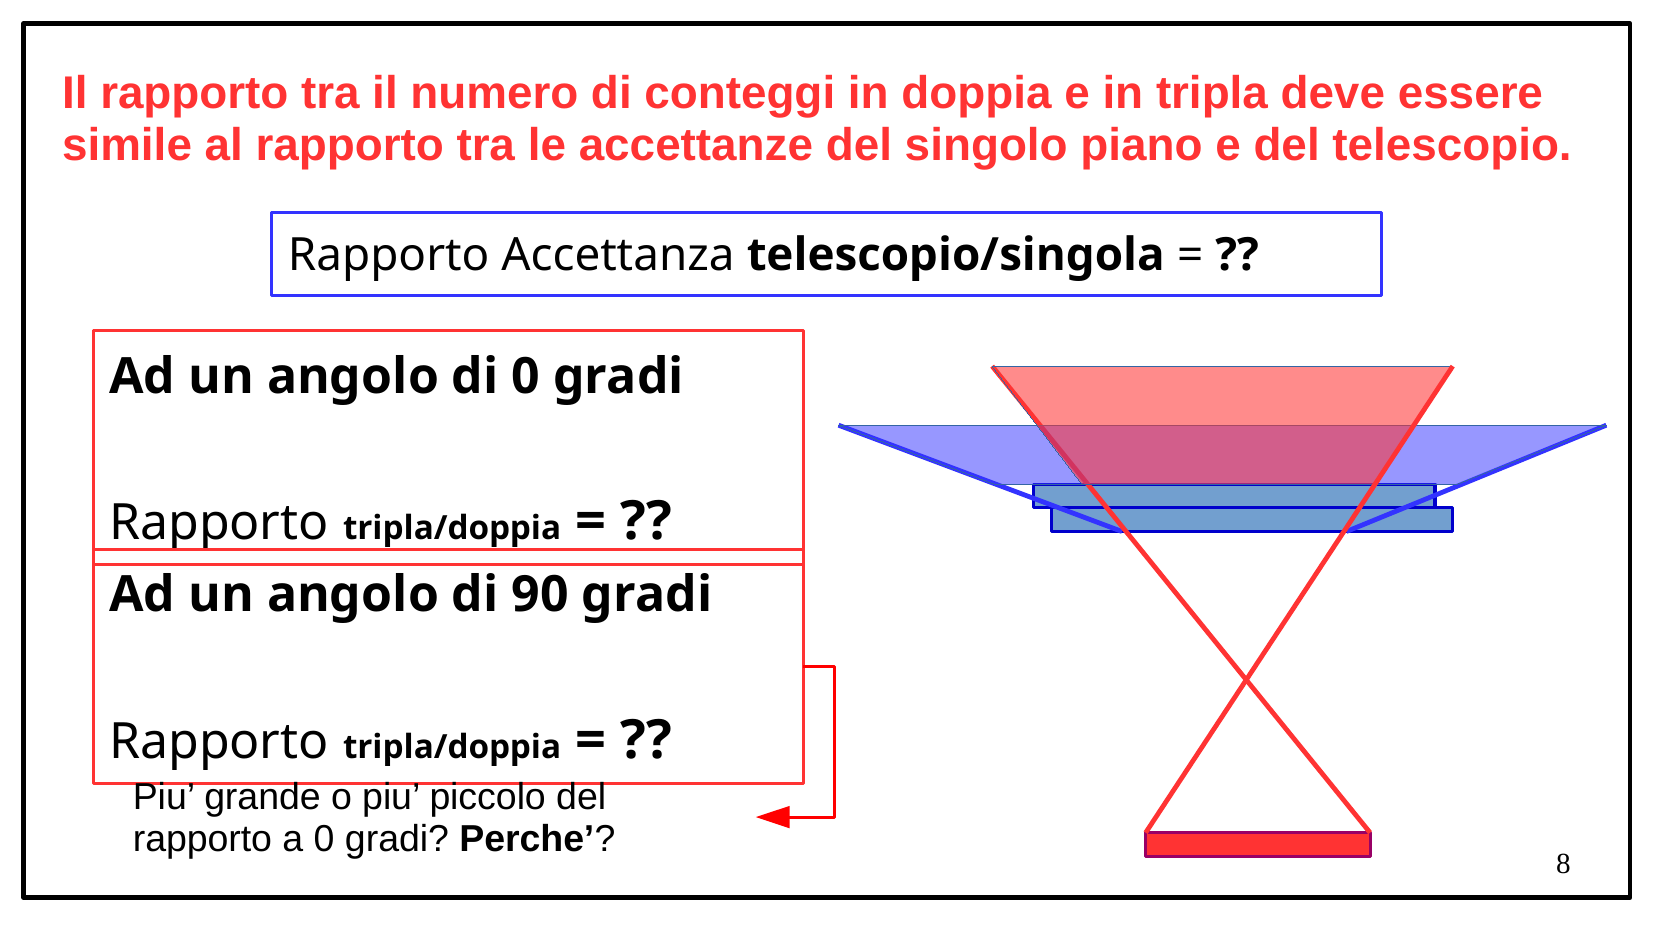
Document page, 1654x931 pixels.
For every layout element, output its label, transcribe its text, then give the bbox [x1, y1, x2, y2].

text_box Ad un angolo di 0 gradi Rapporto tripla/doppia = ?? [93, 330, 804, 532]
text_box [1352, 425, 1607, 526]
text_box [838, 366, 1449, 532]
text_box Rapporto Accettanza telescopio/singola = ?? [271, 212, 1382, 296]
text_box Ad un angolo di 90 gradi Rapporto tripla/doppia = ?? [93, 549, 804, 745]
text_box [1145, 832, 1371, 857]
text_box [1051, 508, 1113, 532]
text_box Piu’ grande o piu’ piccolo del rapporto a 0 gradi? Perche’? [118, 767, 756, 867]
text_box [1354, 498, 1453, 532]
text_box [1033, 502, 1049, 508]
text_box Il rapporto tra il numero di conteggi in doppia e in tripla deve essere simile al rapporto tra le accettanze del singolo piano e del telescopio. [47, 60, 1607, 229]
